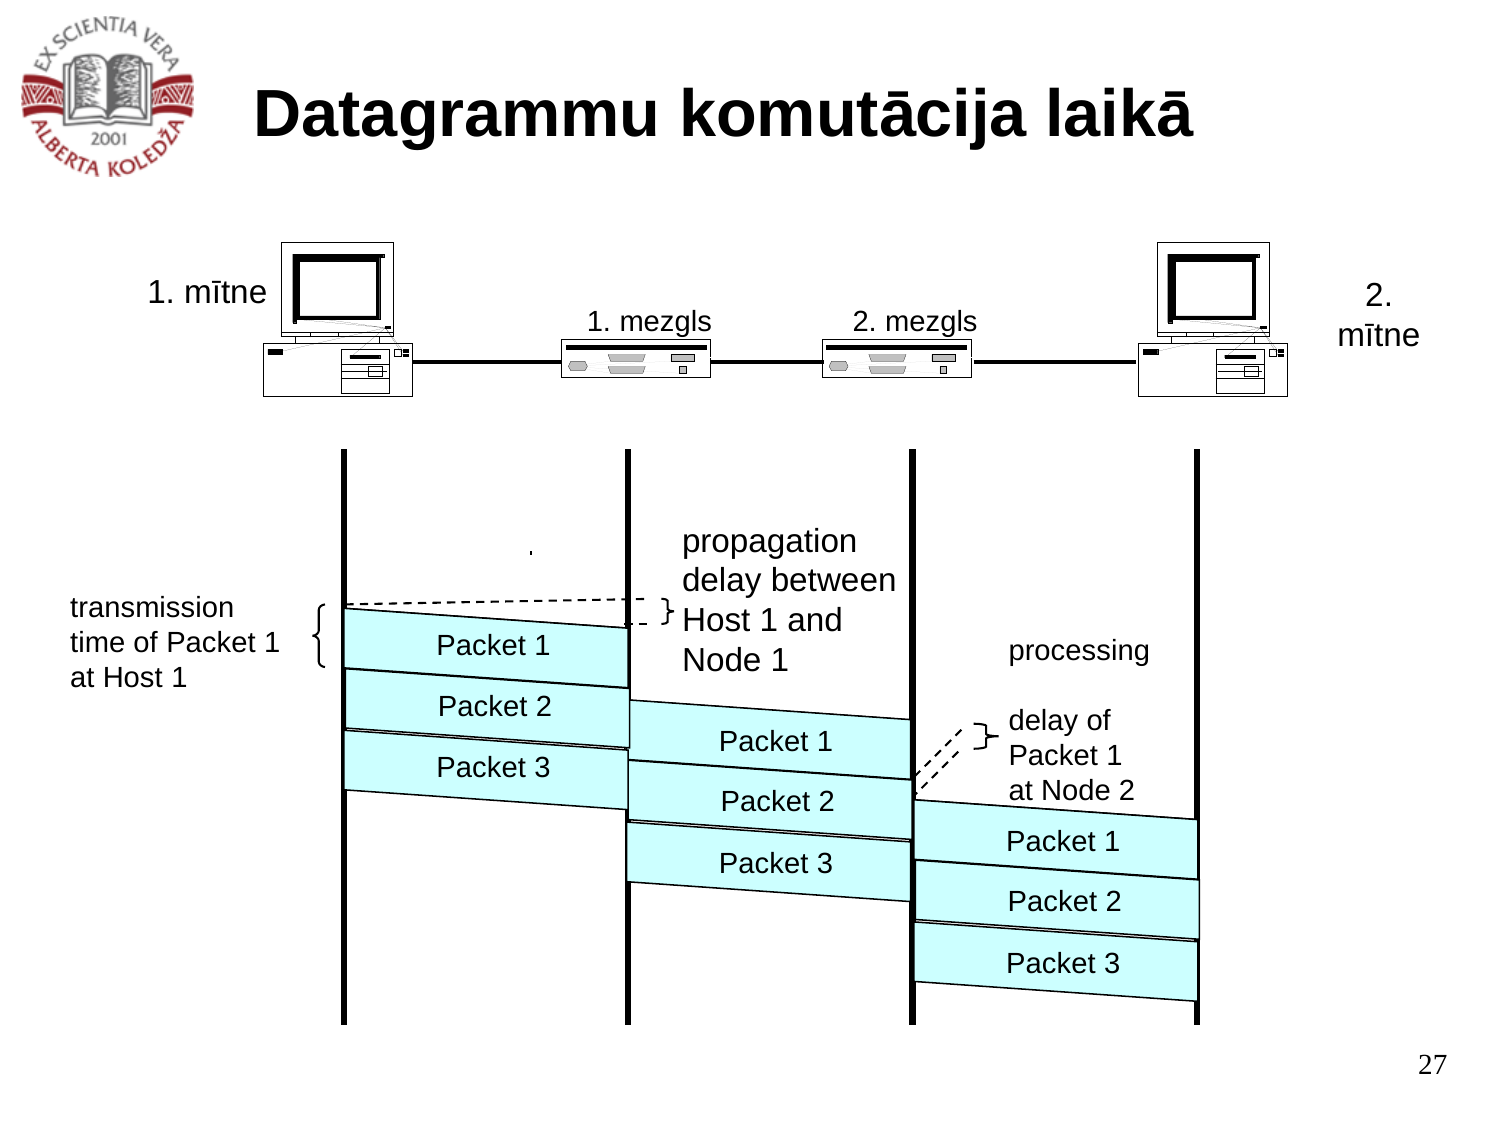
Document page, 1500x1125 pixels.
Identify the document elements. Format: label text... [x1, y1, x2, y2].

title Datagrammu komutācija laikā [50, 62, 1374, 175]
text_box Packet 3 [343, 730, 629, 810]
picture [21, 16, 194, 177]
text_box Packet 3 [913, 921, 1198, 1002]
text_box propagation delay between Host 1 and Node 1 [667, 511, 912, 686]
chart [75, 224, 1426, 421]
text_box 1. mezgls [561, 295, 739, 376]
text_box Packet 2 [628, 760, 913, 840]
text_box 2. mītne [1311, 265, 1447, 391]
text_box Packet 1 [626, 700, 911, 779]
text_box Packet 1 [343, 608, 629, 688]
text_box Packet 2 [915, 860, 1200, 940]
text_box Packet 3 [626, 822, 911, 902]
text_box Packet 1 [913, 799, 1198, 879]
text_box Packet 2 [345, 668, 630, 748]
text_box <skaitlis> [1312, 1037, 1463, 1101]
text_box 2. mezgls [826, 295, 1004, 376]
text_box 1. mītne [124, 262, 291, 348]
text_box processing delay of Packet 1 at Node 2 [991, 623, 1168, 817]
text_box transmission time of Packet 1 at Host 1 [55, 580, 296, 701]
